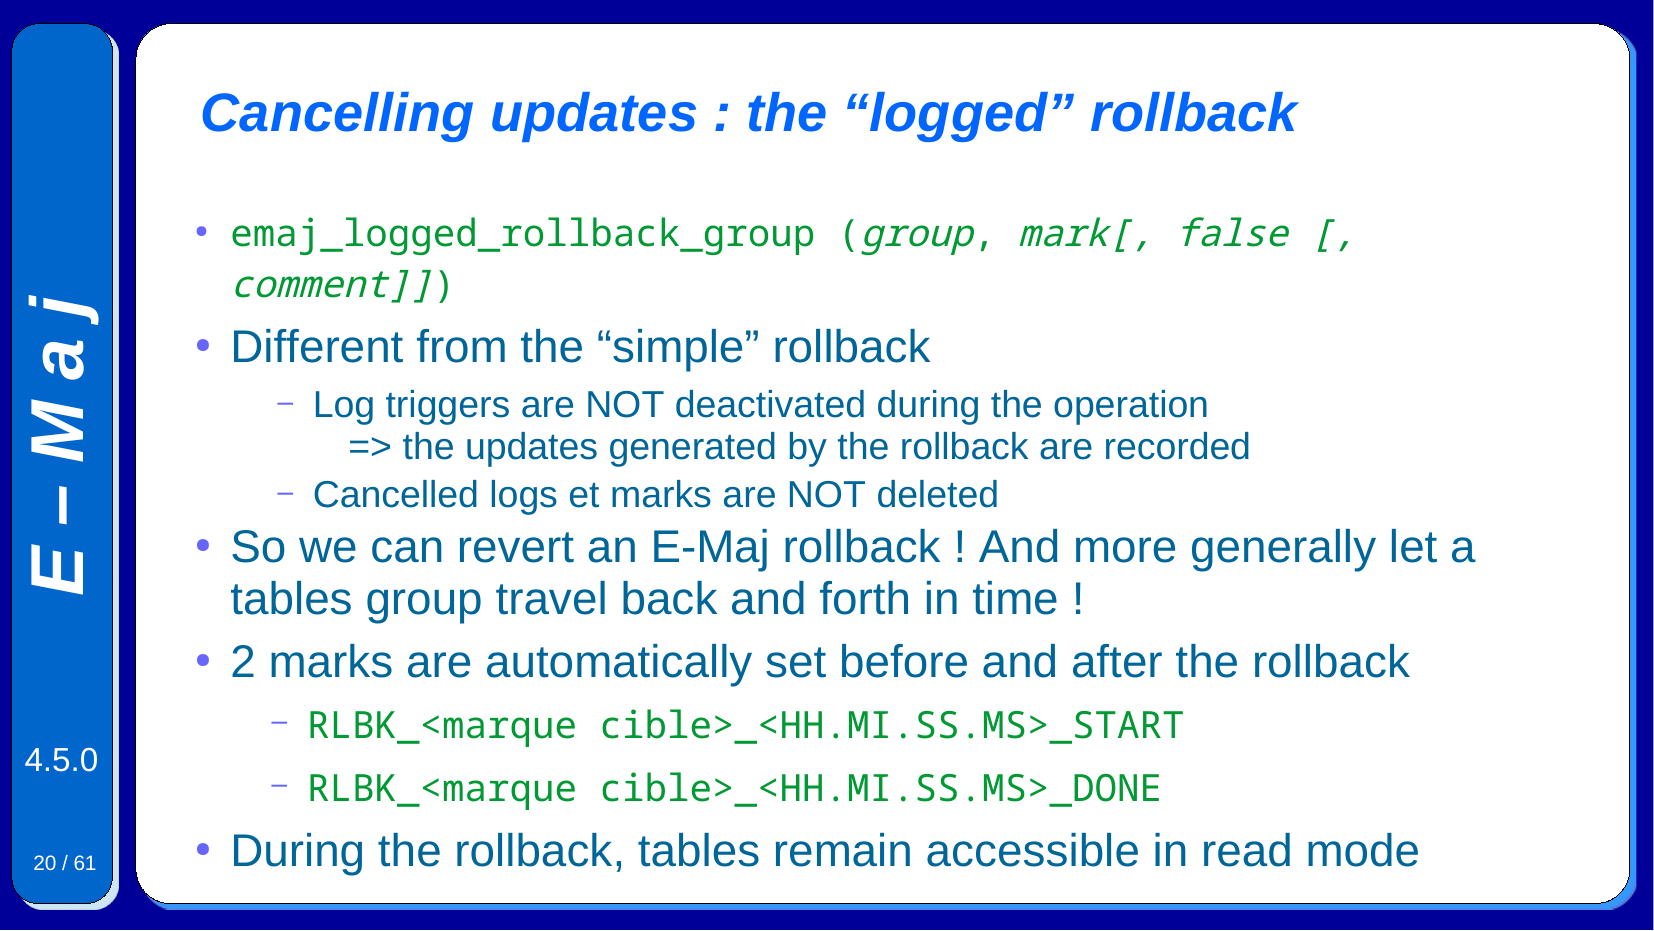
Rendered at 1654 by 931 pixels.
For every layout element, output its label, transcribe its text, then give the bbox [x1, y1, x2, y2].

title Cancelling updates : the “logged” rollback [200, 34, 1575, 191]
list emaj_logged_rollback_group (group, mark[, false [, comment]]) Different from the “simple” rollback Log triggers are NOT deactivated during the operation => the updates generated by the rollback are recorded Cancelled logs et marks are NOT deleted So we can revert an E-Maj rollback ! And more generally let a tables group travel back and forth in time ! 2 marks are automatically set before and after the rollback RLBK_<marque cible>_<HH.MI.SS.MS>_START RLBK_<marque cible>_<HH.MI.SS.MS>_DONE During the rollback, tables remain accessible in read mode [177, 206, 1587, 846]
